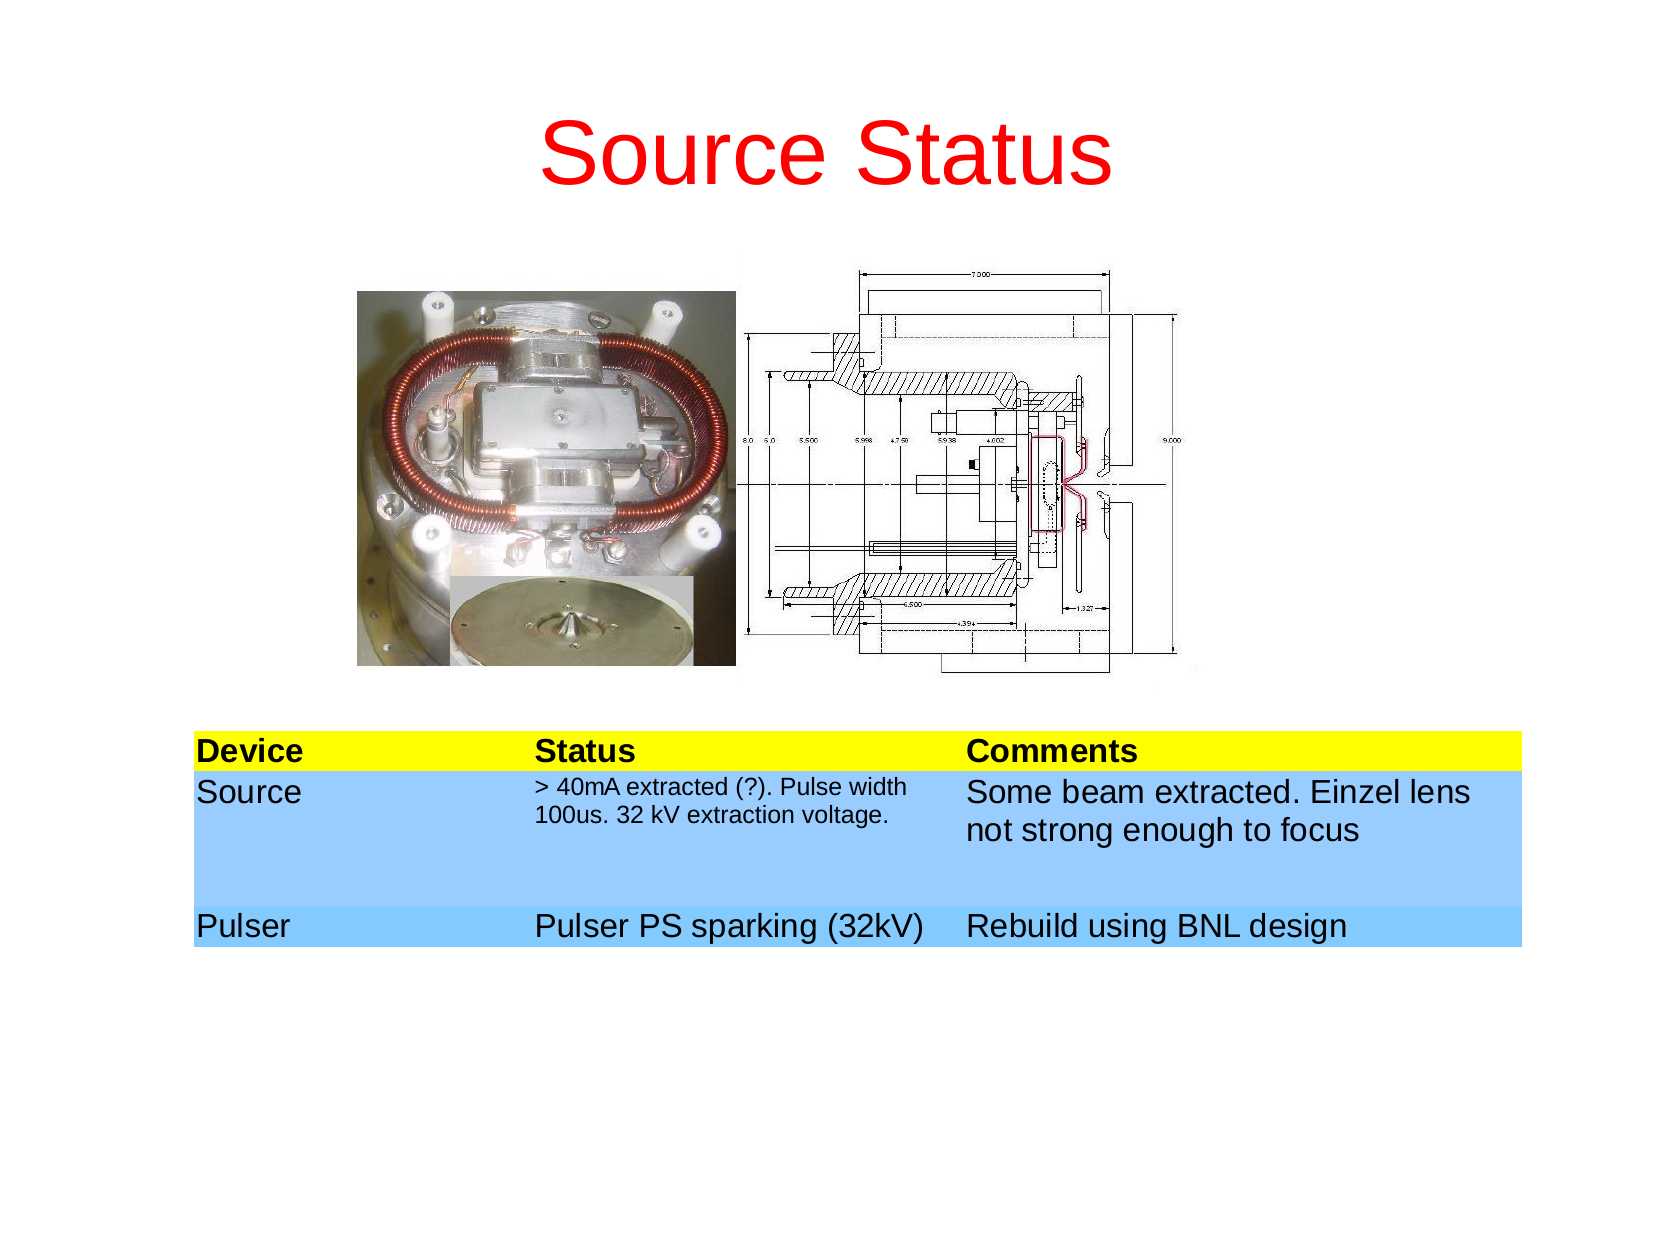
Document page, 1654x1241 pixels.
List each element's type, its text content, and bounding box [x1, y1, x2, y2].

title Source Status [82, 49, 1571, 257]
picture [356, 232, 1208, 706]
chart [194, 731, 1525, 989]
